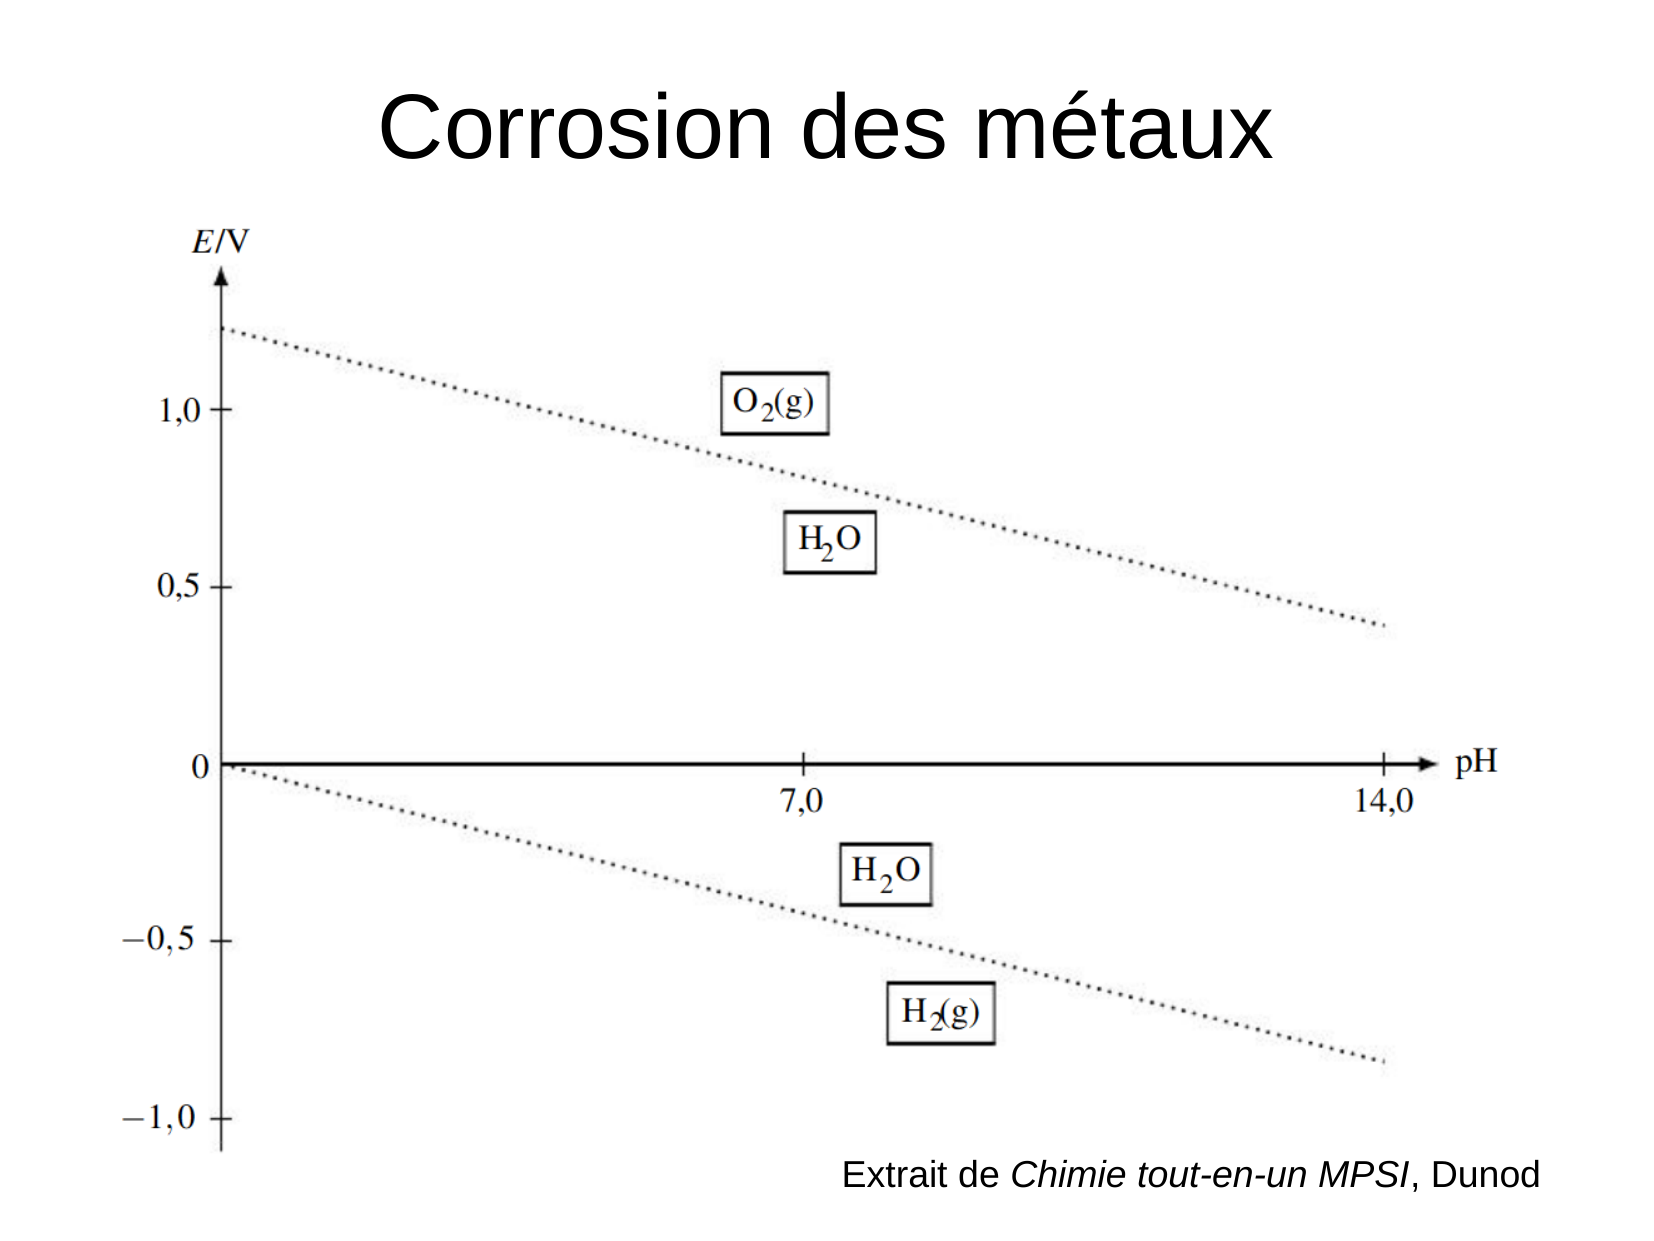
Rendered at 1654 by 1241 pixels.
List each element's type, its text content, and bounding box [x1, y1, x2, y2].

picture [111, 231, 1501, 1162]
text_box Extrait de Chimie tout-en-un MPSI, Dunod [826, 1145, 1556, 1203]
title Corrosion des métaux [82, 23, 1571, 231]
